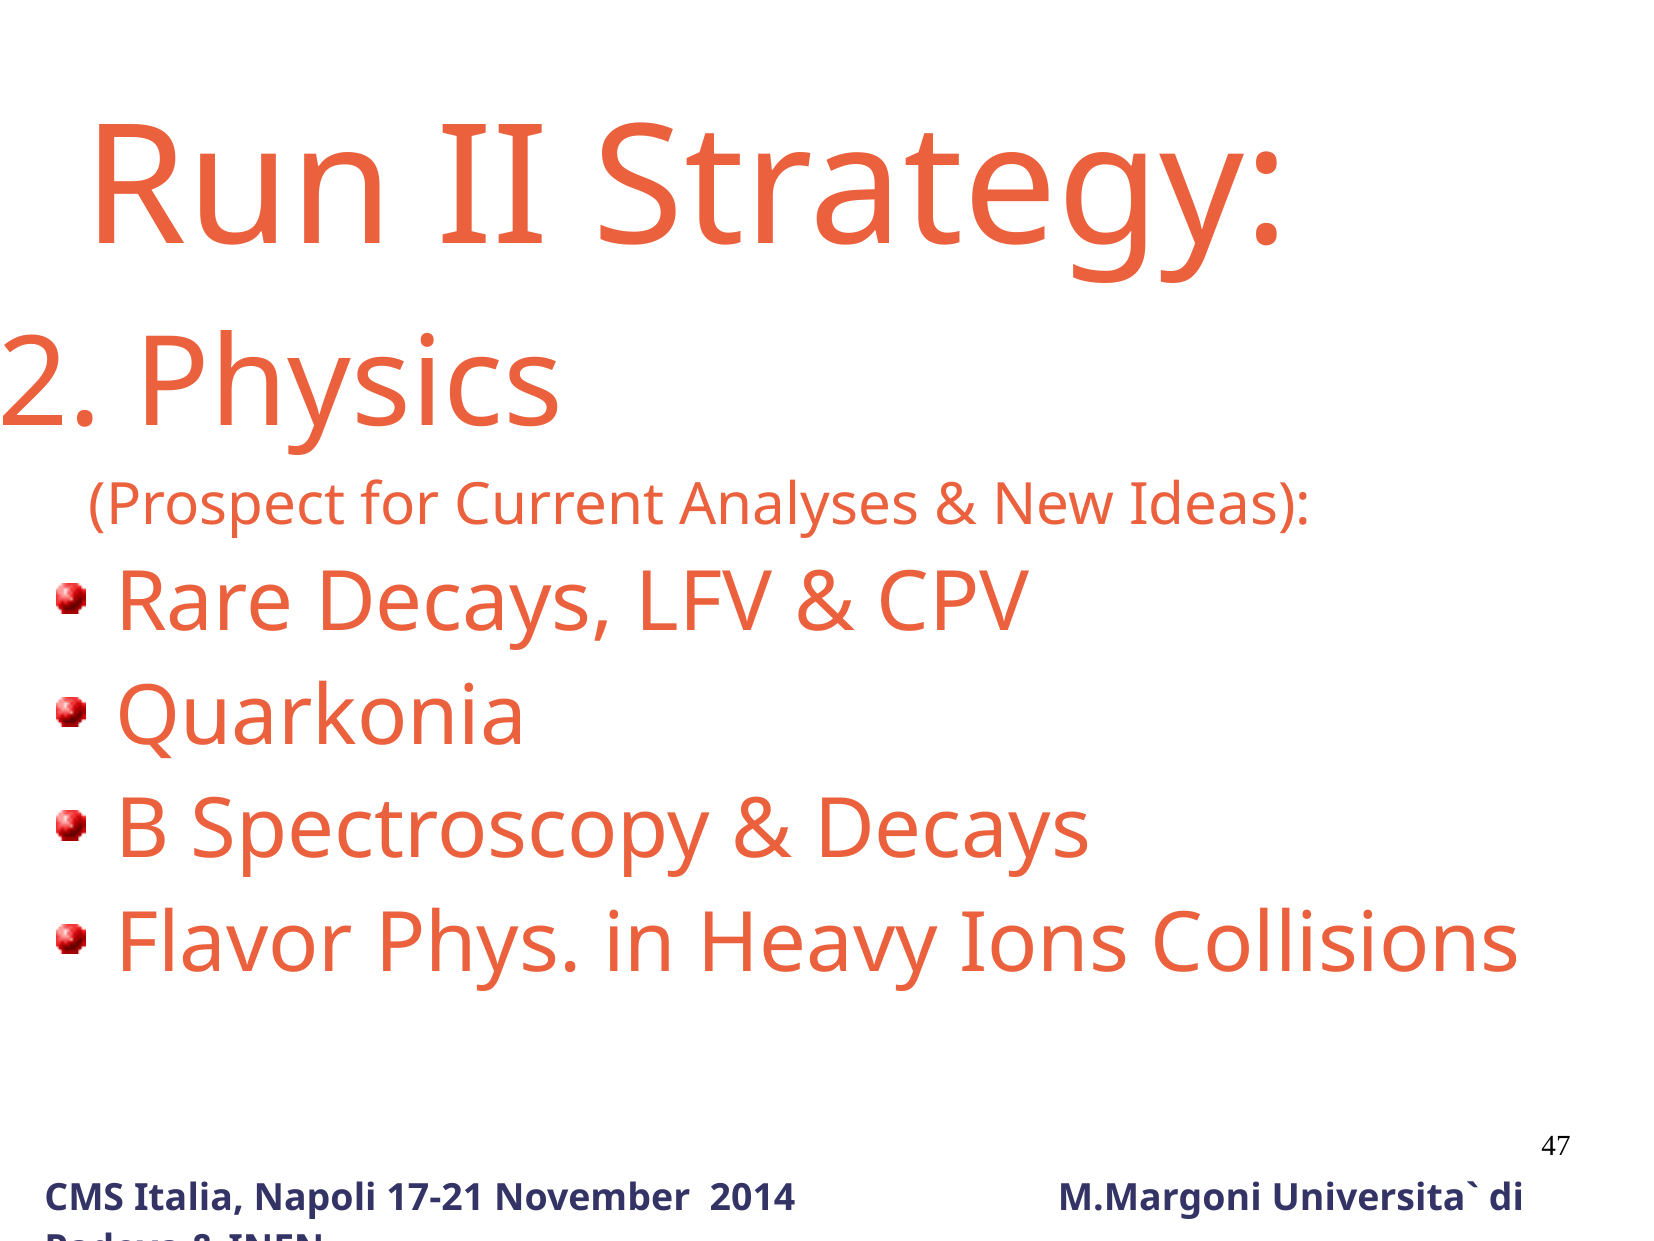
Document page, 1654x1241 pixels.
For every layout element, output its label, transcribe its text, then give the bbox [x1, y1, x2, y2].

text_box Run II Strategy: 2. Physics (Prospect for Current Analyses & New Ideas): Rare Decays, LFV & CPV Quarkonia B Spectroscopy & Decays Flavor Phys. in Heavy Ions Collisions [0, 57, 1654, 1241]
text_box CMS Italia, Napoli 17-21 November 2014 M.Margoni Universita` di Padova & INFN [29, 1163, 1625, 1237]
